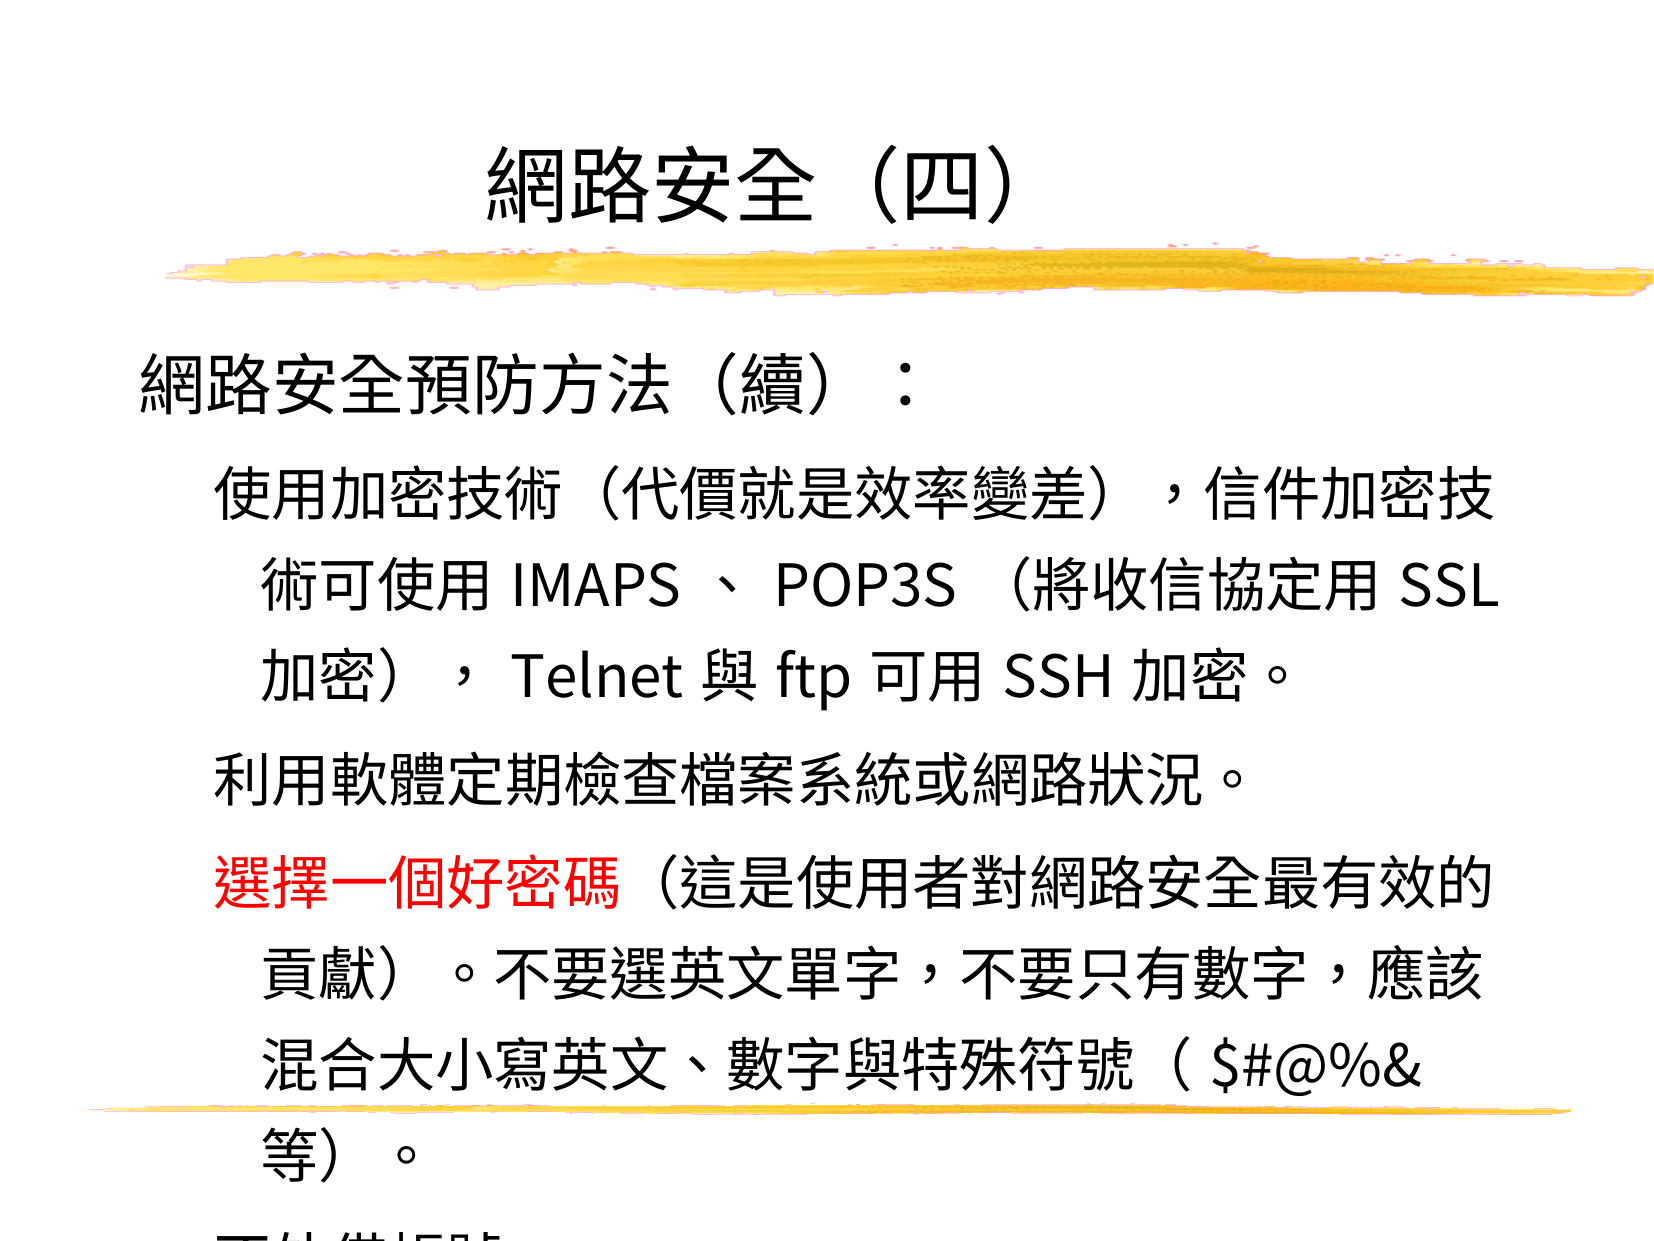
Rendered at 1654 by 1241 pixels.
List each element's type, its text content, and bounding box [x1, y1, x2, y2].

picture [165, 237, 1654, 308]
title 網路安全（四） [73, 41, 1479, 249]
picture [82, 1102, 1571, 1117]
list 網路安全預防方法（續）： 使用加密技術（代價就是效率變差），信件加密技術可使用IMAPS、POP3S（將收信協定用SSL加密），Telnet與ftp可用SSH加密。 利用軟體定期檢查檔案系統或網路狀況。 選擇一個好密碼（這是使用者對網路安全最有效的貢獻）。不要選英文單字，不要只有數字，應該混合大小寫英文、數字與特殊符號（$#@%&等）。 不外借帳號。 [124, 316, 1530, 1061]
